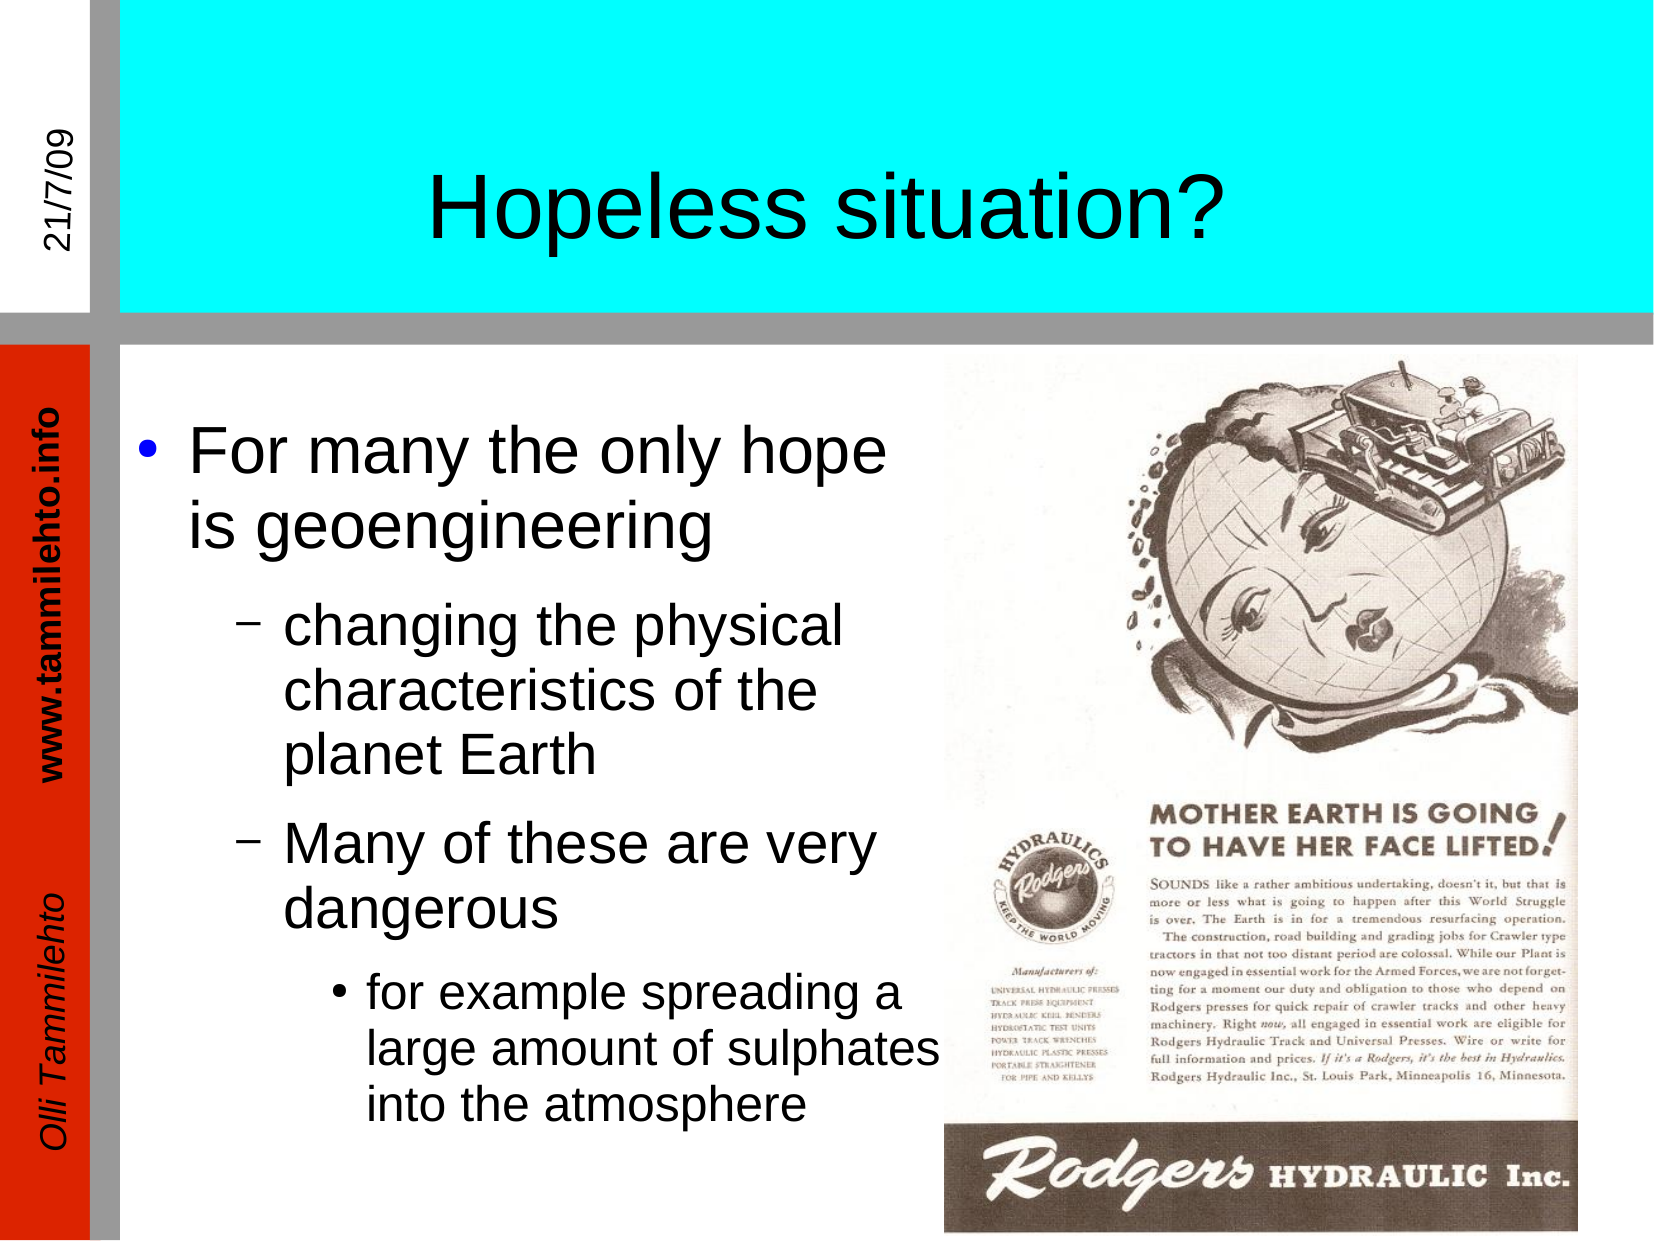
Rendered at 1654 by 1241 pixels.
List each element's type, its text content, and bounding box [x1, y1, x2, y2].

list For many the only hope is geoengineering changing the physical characteristics of the planet Earth Many of these are very dangerous for example spreading a large amount of sulphates into the atmosphere [118, 413, 944, 1211]
picture [944, 354, 1578, 1236]
title Hopeless situation? [121, 102, 1534, 311]
